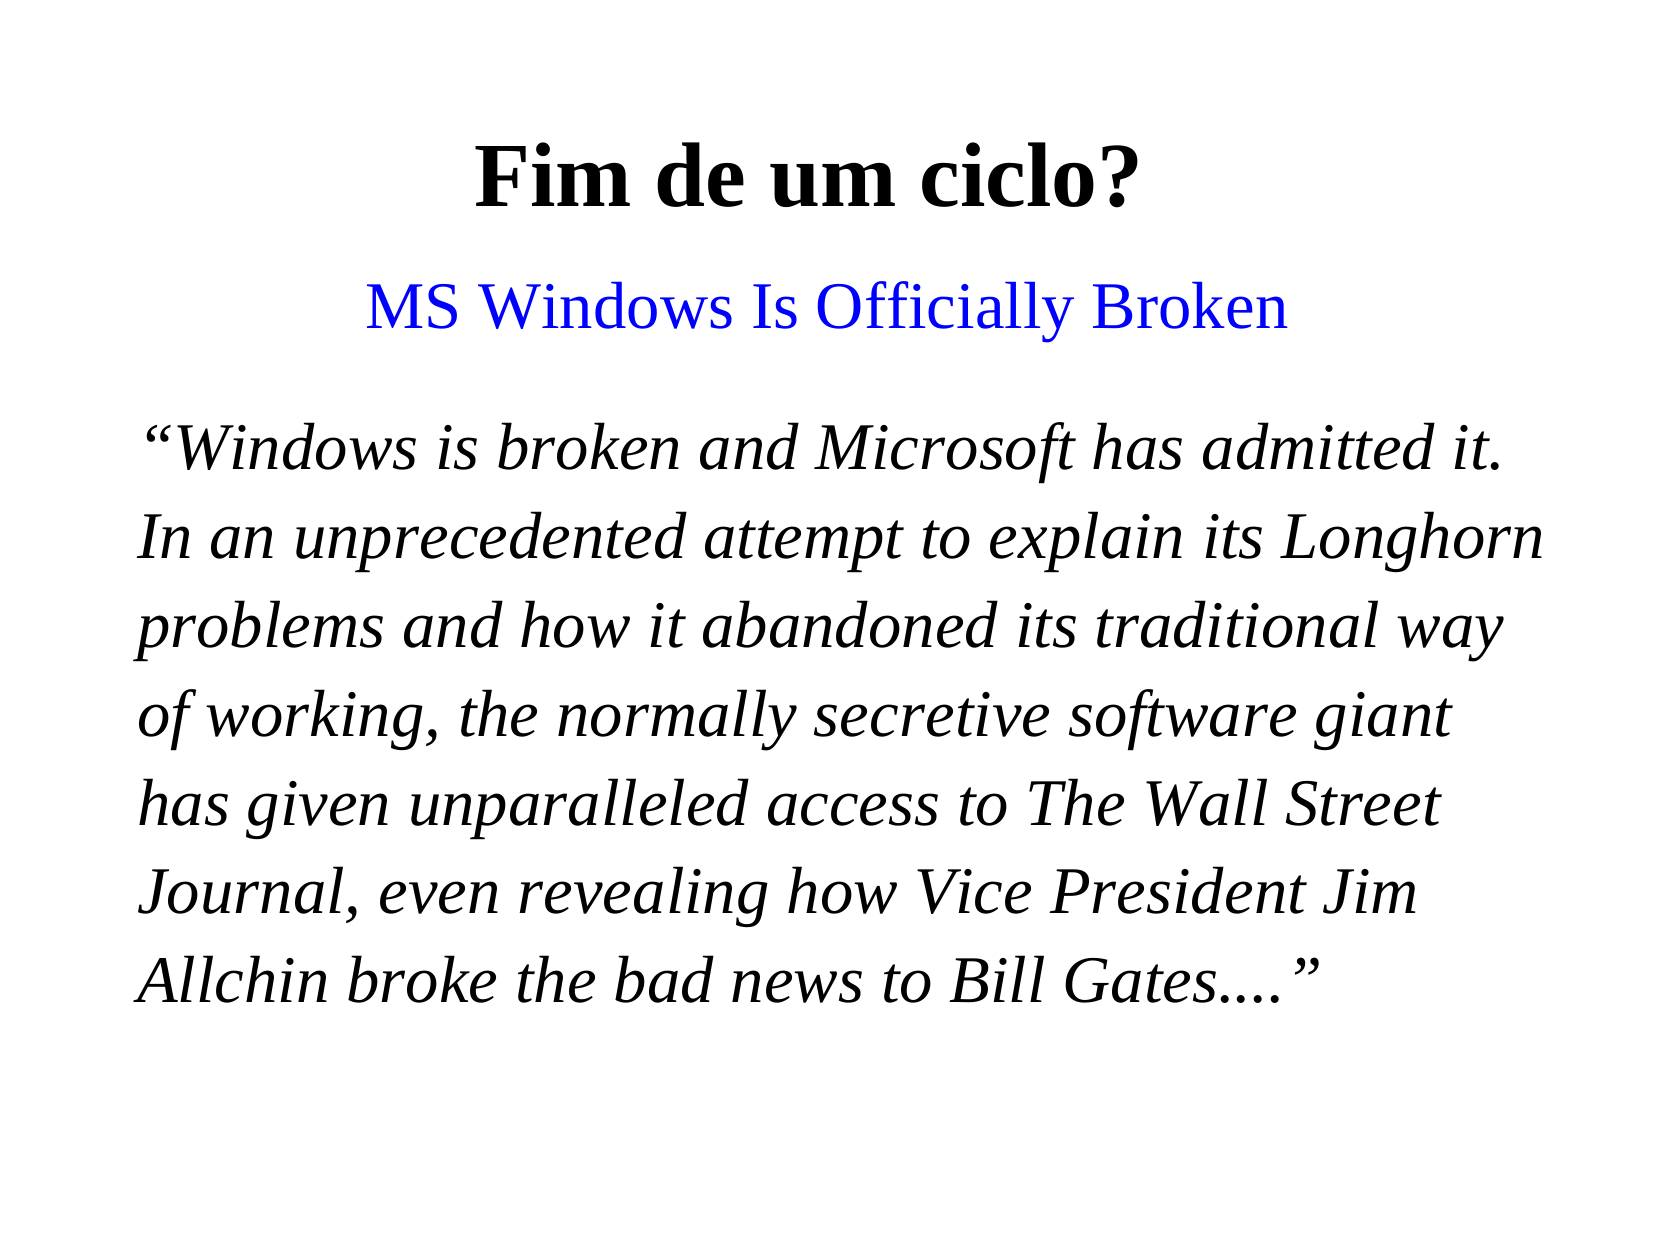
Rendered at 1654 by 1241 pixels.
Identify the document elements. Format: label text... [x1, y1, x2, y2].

title Fim de um ciclo? [93, 81, 1549, 269]
text_box “Windows is broken and Microsoft has admitted it. In an unprecedented attempt to explain its Longhorn problems and how it abandoned its traditional way of working, the normally secretive software giant has given unparalleled access to The Wall Street Journal, even revealing how Vice President Jim Allchin broke the bad news to Bill Gates....” [137, 395, 1553, 1188]
text_box MS Windows Is Officially Broken [365, 269, 1291, 344]
